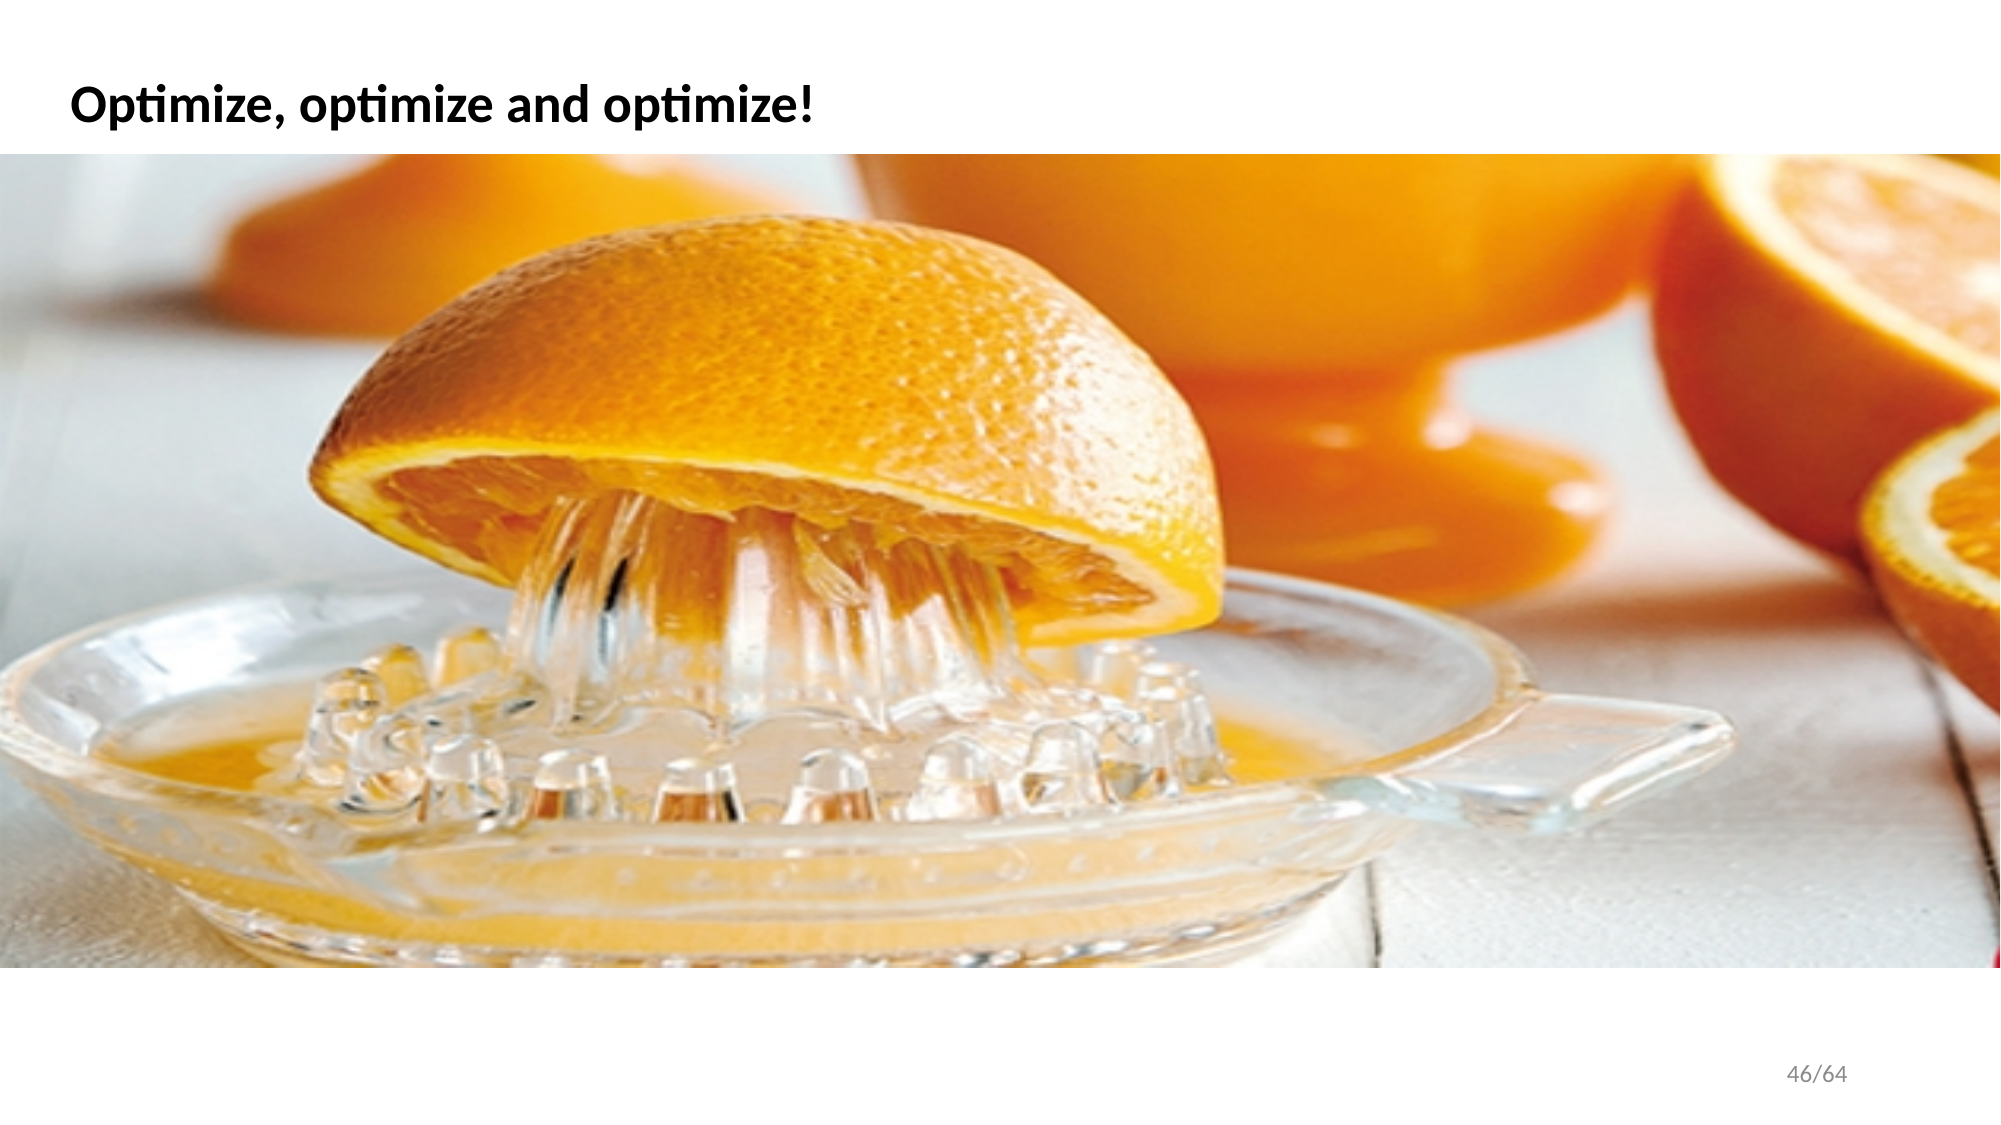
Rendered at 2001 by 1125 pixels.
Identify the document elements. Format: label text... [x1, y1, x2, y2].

picture [0, 154, 2001, 968]
title Optimize, optimize and optimize! [70, 35, 1288, 183]
